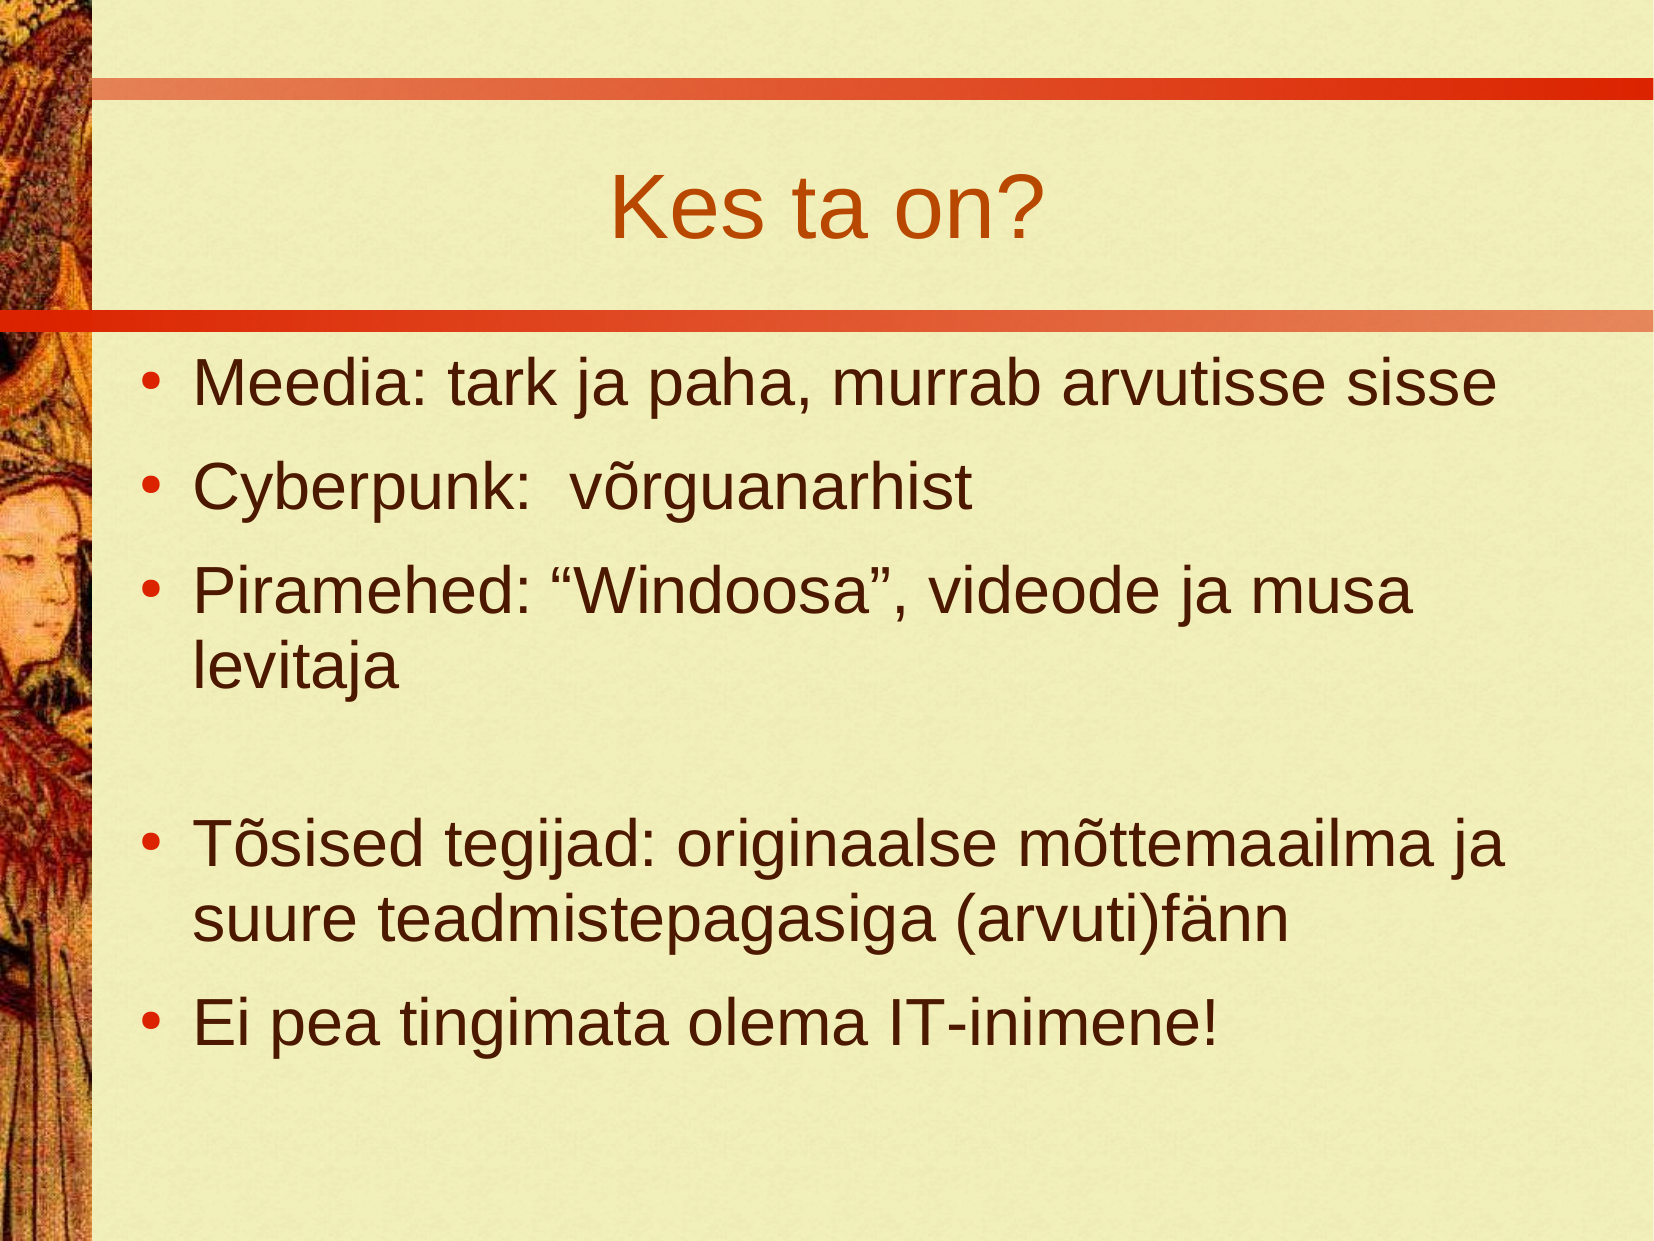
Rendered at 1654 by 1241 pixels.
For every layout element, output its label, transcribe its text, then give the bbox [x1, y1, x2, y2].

picture [0, 0, 1654, 310]
picture [0, 332, 1654, 1241]
list Meedia: tark ja paha, murrab arvutisse sisse Cyberpunk: võrguanarhist Piramehed: “Windoosa”, videode ja musa levitaja Tõsised tegijad: originaalse mõttemaailma ja suure teadmistepagasiga (arvuti)fänn Ei pea tingimata olema IT-inimene! [121, 344, 1534, 1127]
title Kes ta on? [121, 102, 1534, 311]
